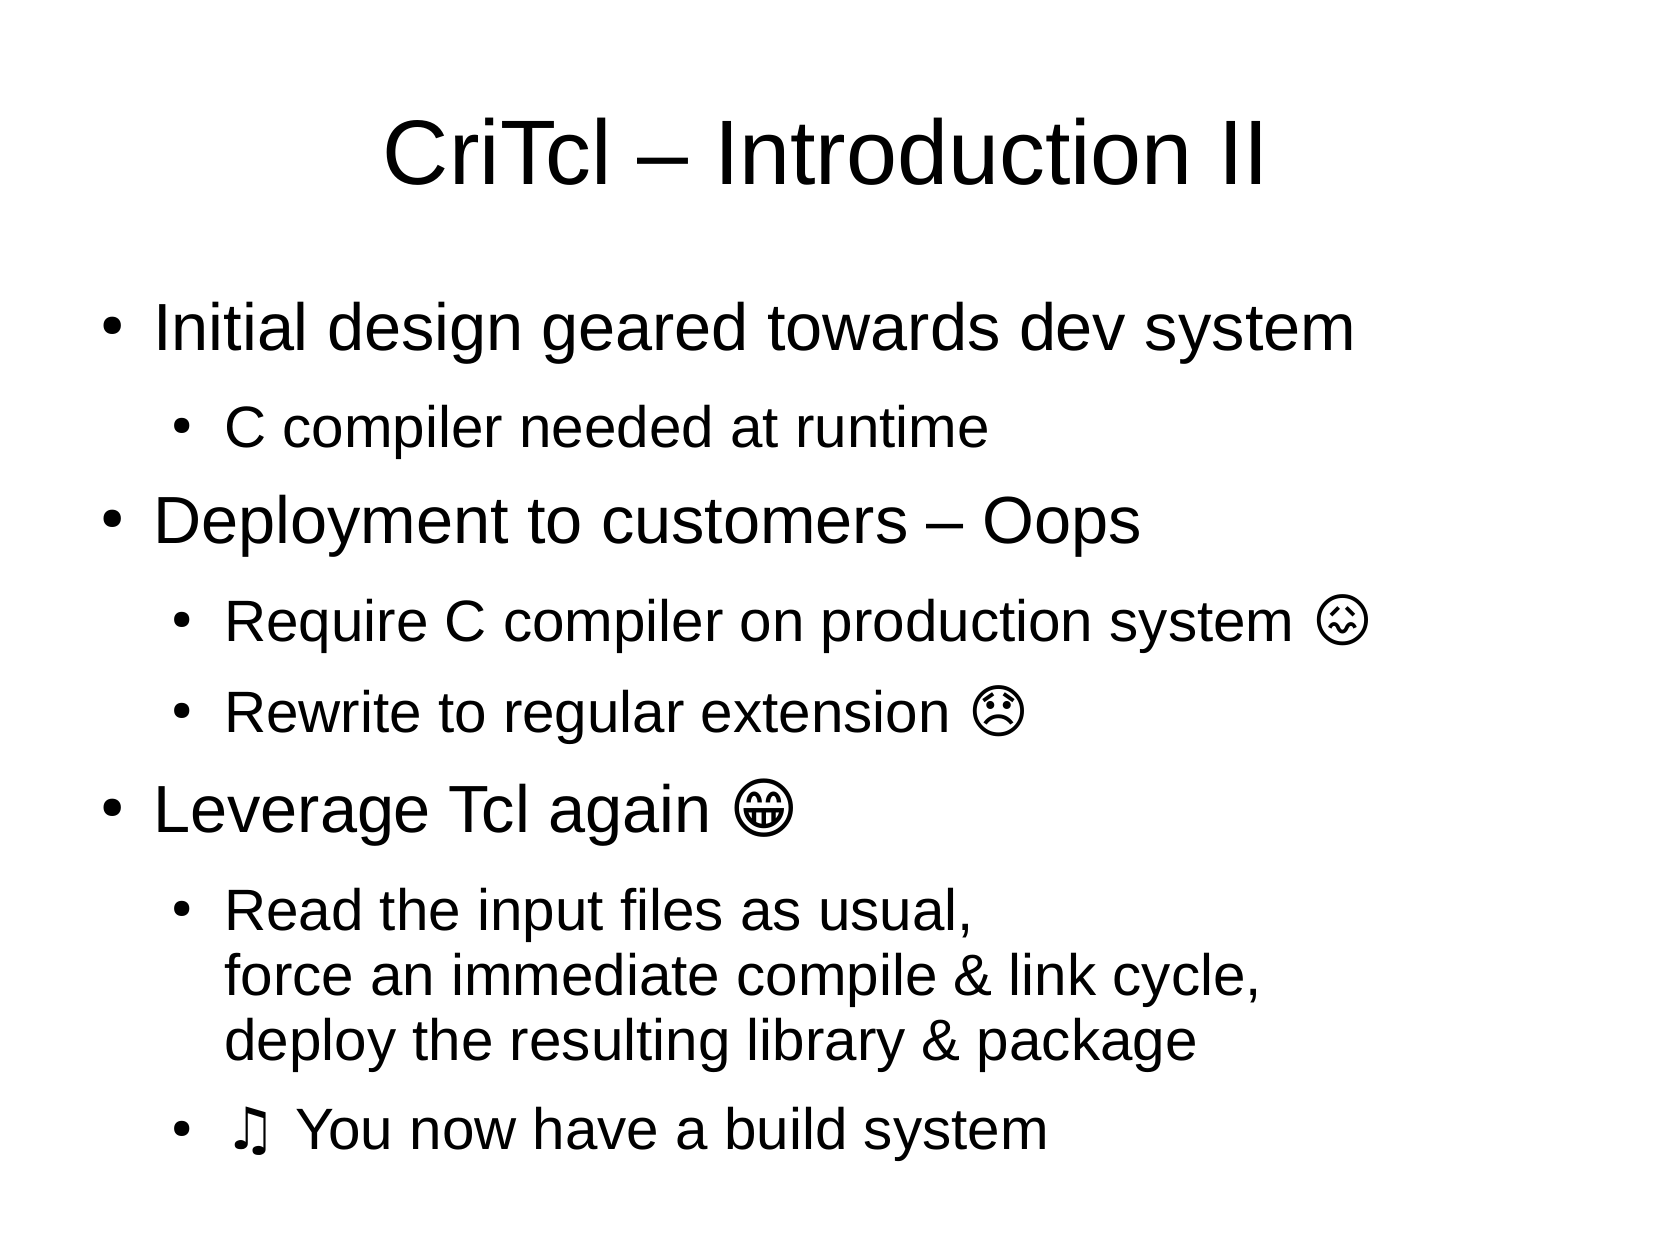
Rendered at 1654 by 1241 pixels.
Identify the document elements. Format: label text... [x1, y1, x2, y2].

list Initial design geared towards dev system C compiler needed at runtime Deployment to customers – Oops Require C compiler on production system 😖 Rewrite to regular extension 😞 Leverage Tcl again 😁 Read the input files as usual, force an immediate compile & link cycle, deploy the resulting library & package ♫ You now have a build system [82, 290, 1571, 1166]
title CriTcl – Introduction II [82, 56, 1571, 250]
